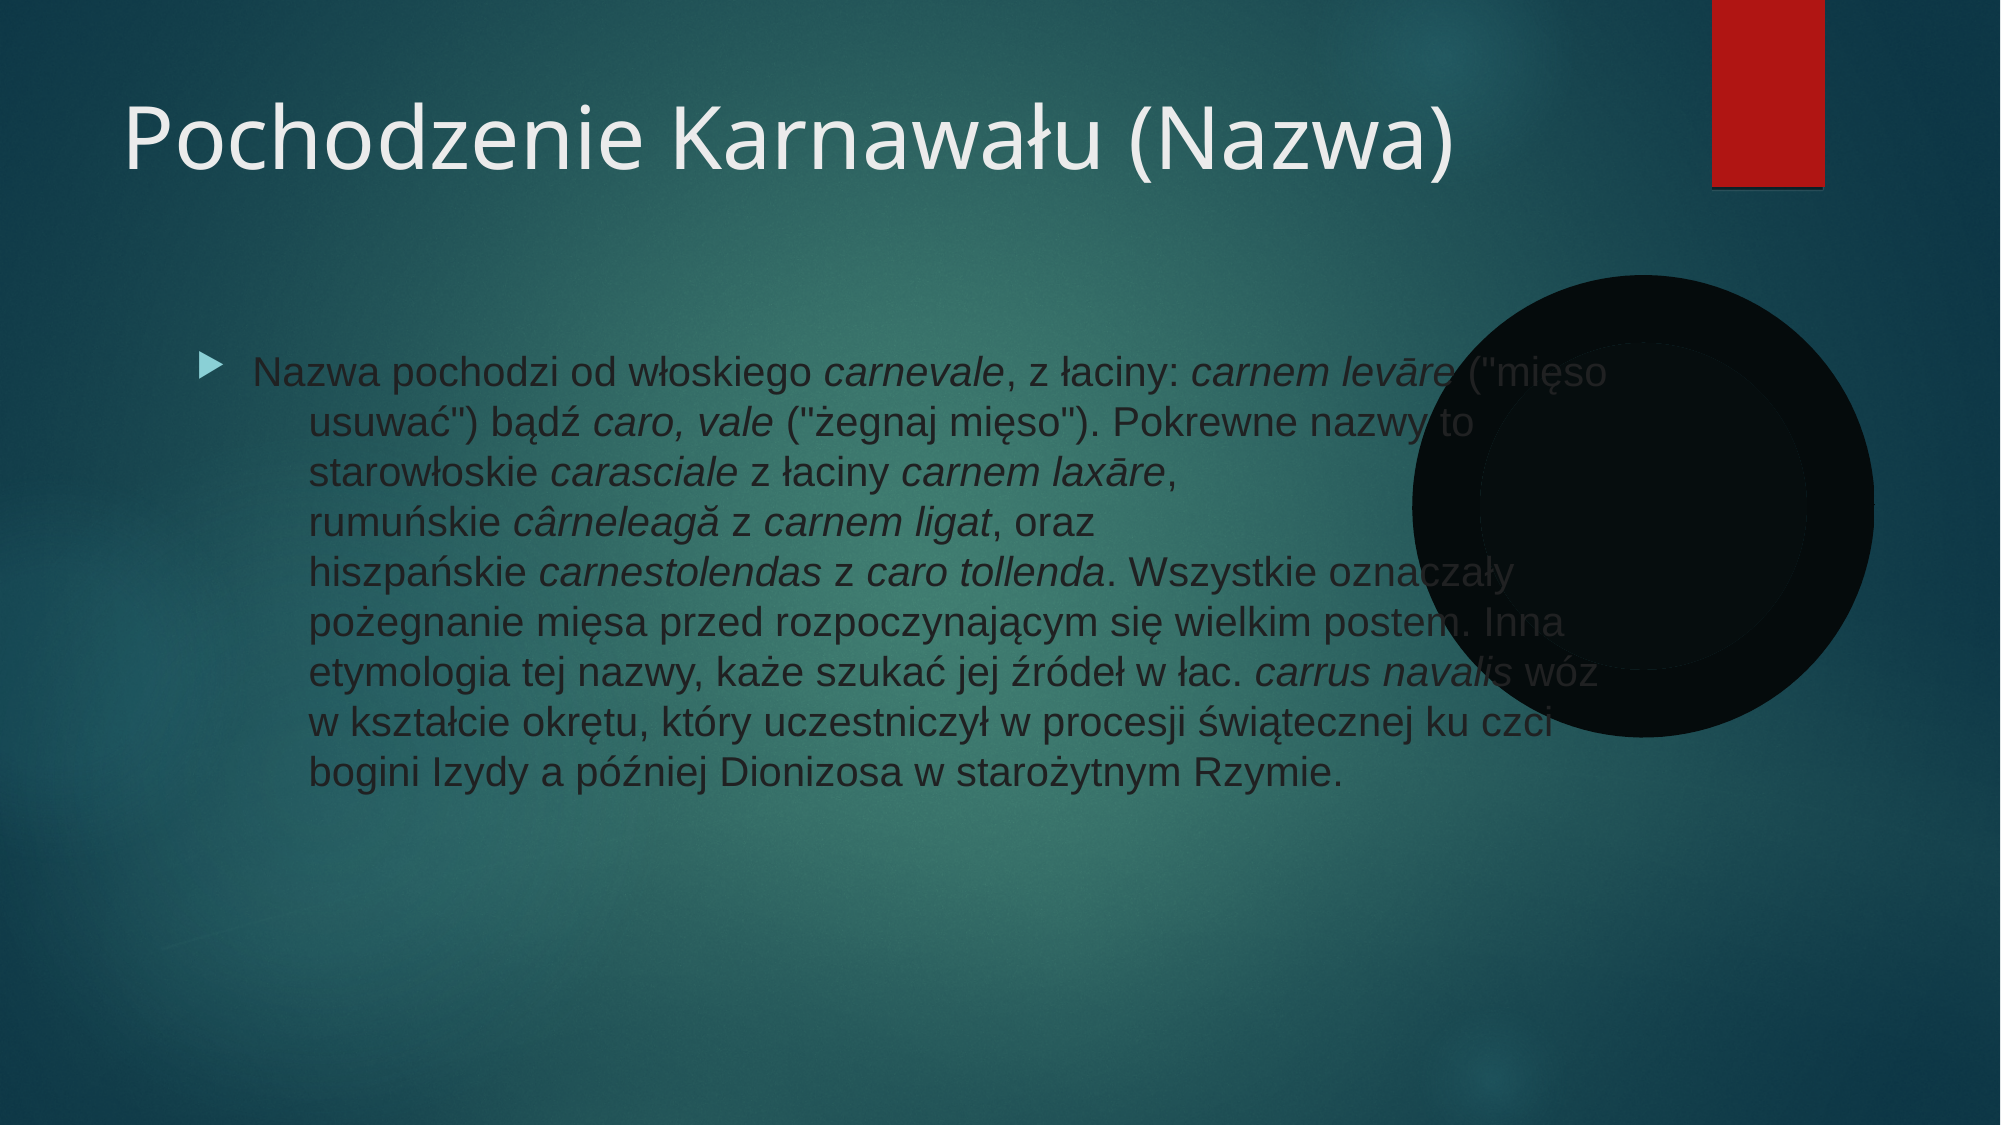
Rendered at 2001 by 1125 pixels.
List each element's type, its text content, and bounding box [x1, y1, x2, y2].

title Pochodzenie Karnawału (Nazwa) [106, 74, 1649, 305]
list Nazwa pochodzi od włoskiego carnevale, z łaciny: carnem levāre ("mięso usuwać") bądź caro, vale ("żegnaj mięso"). Pokrewne nazwy to starowłoskie carasciale z łaciny carnem laxāre, rumuńskie cârneleagă z carnem ligat, oraz hiszpańskie carnestolendas z caro tollenda. Wszystkie oznaczały pożegnanie mięsa przed rozpoczynającym się wielkim postem. Inna etymologia tej nazwy, każe szukać jej źródeł w łac. carrus navalis wóz w kształcie okrętu, który uczestniczył w procesji świątecznej ku czci bogini Izydy a później Dionizosa w starożytnym Rzymie. [181, 336, 1649, 1026]
